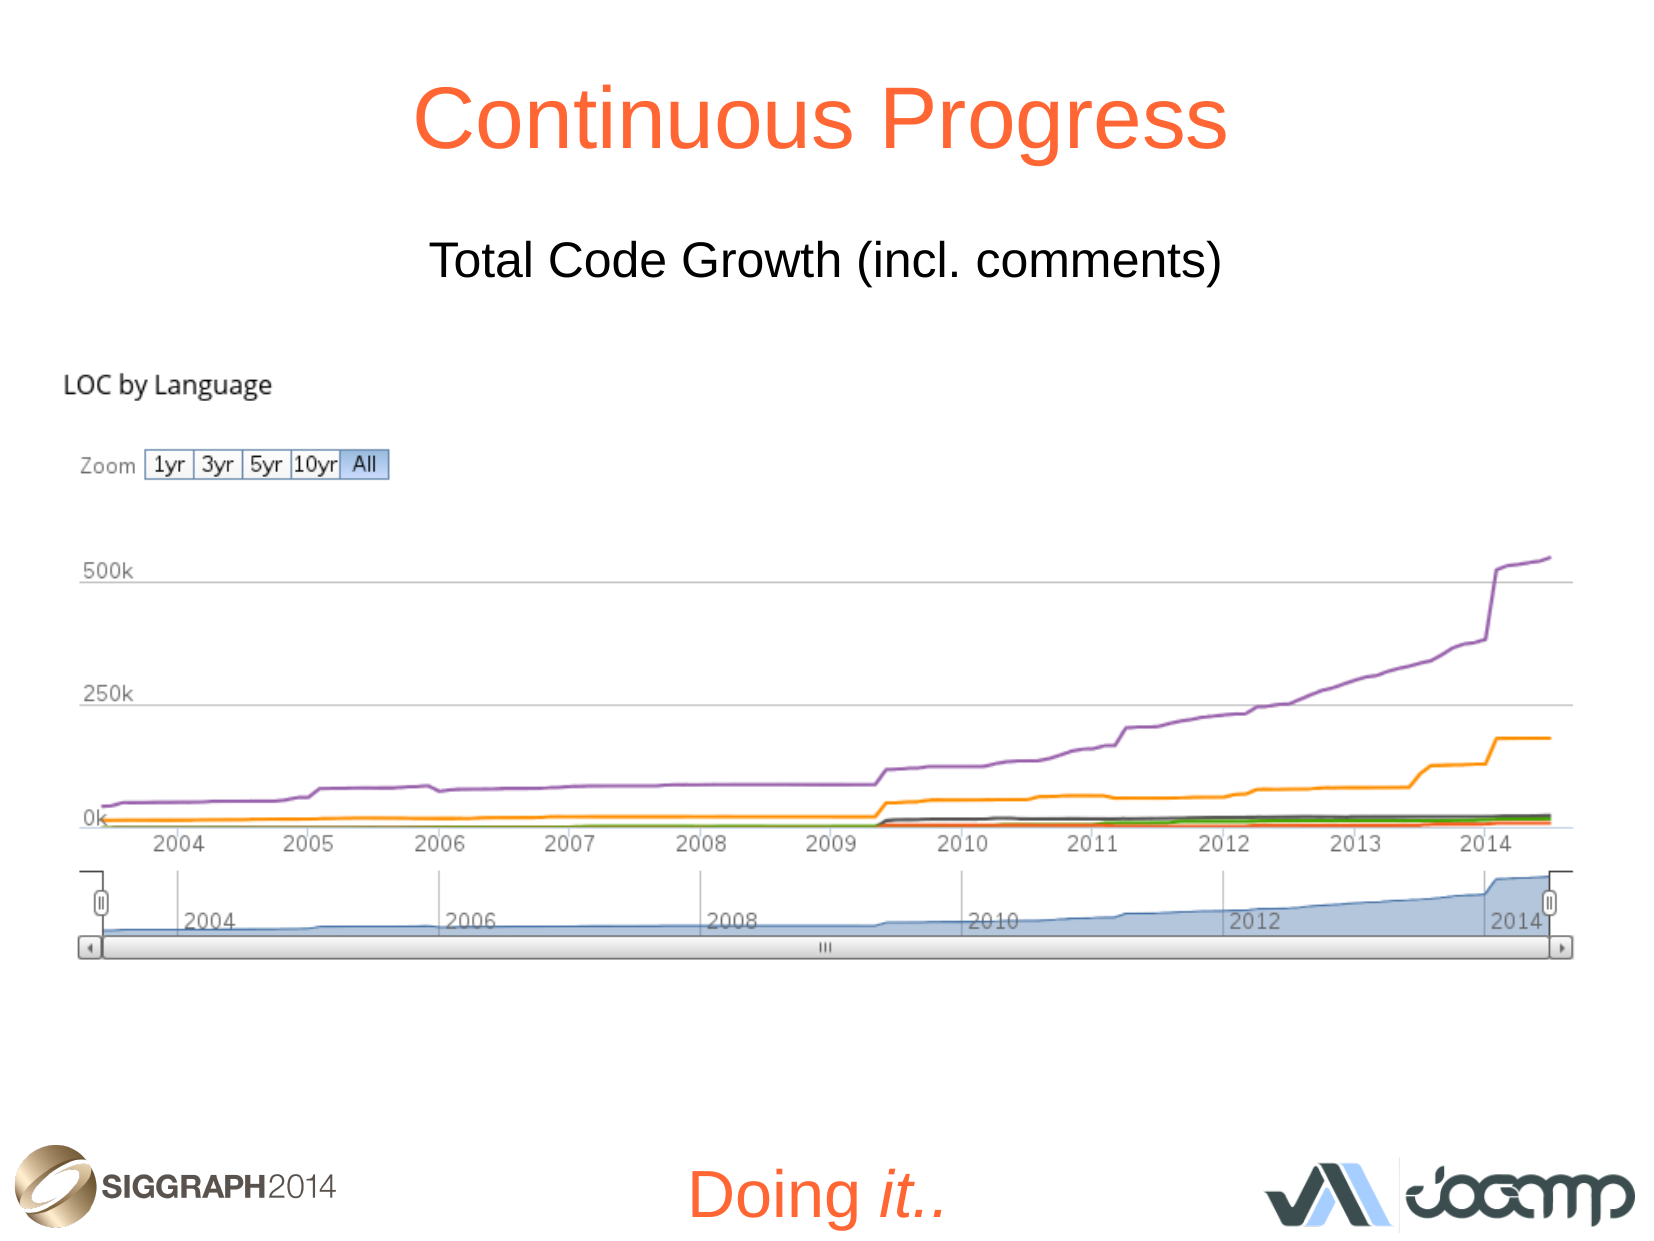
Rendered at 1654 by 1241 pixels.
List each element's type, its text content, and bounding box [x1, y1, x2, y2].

text_box Total Code Growth (incl. comments) [413, 225, 1240, 296]
picture [7, 1133, 343, 1239]
title Continuous Progress [68, 56, 1576, 181]
picture [1262, 1157, 1635, 1233]
text_box Doing it.. [672, 1149, 966, 1239]
picture [31, 359, 1622, 997]
